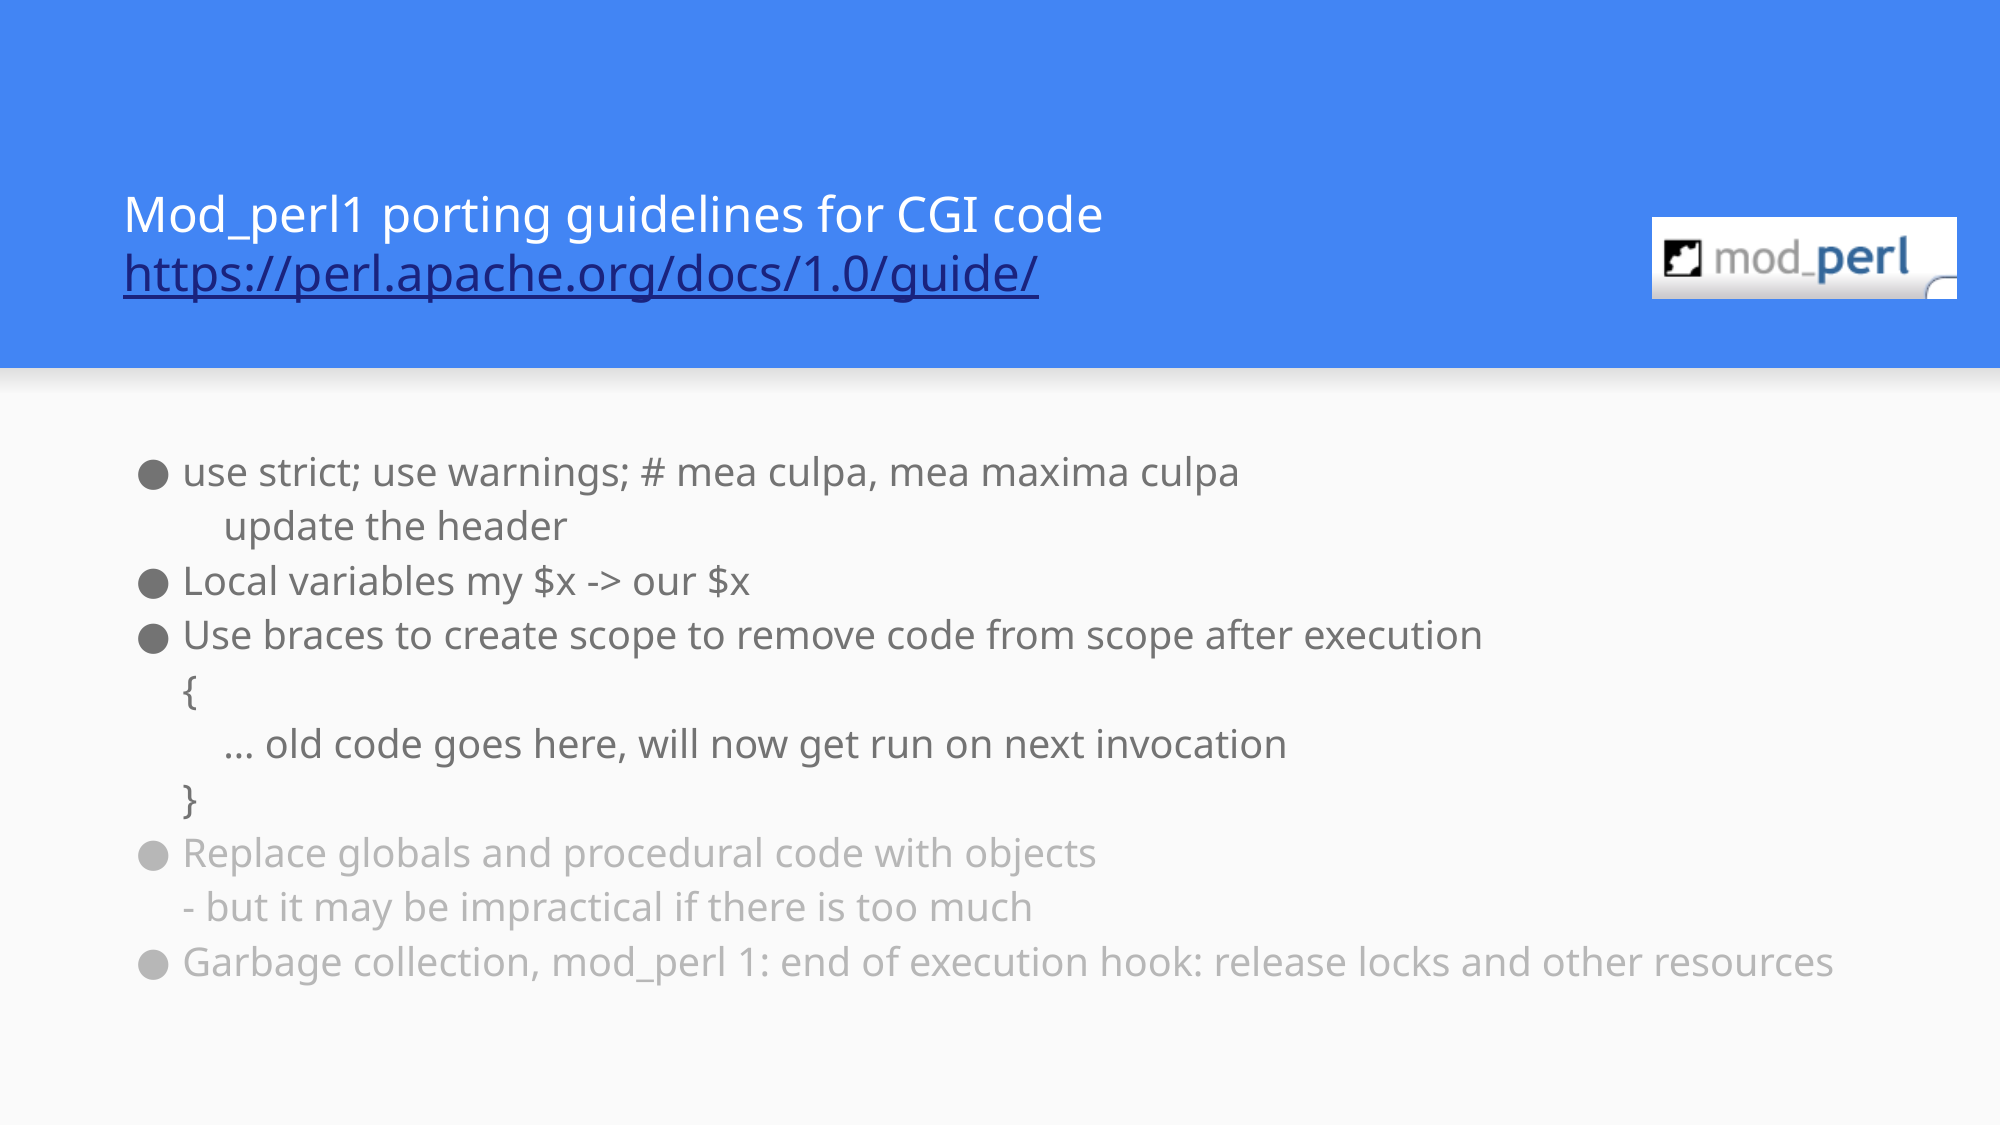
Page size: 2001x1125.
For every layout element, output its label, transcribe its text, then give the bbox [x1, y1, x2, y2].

list use strict; use warnings; # mea culpa, mea maxima culpa update the header Local variables my $x -> our $x Use braces to create scope to remove code from scope after execution { … old code goes here, will now get run on next invocation } Replace globals and procedural code with objects - but it may be impractical if there is too much Garbage collection, mod_perl 1: end of execution hook: release locks and other resources [103, 419, 1902, 1013]
picture [1652, 217, 1957, 299]
title Mod_perl1 porting guidelines for CGI code https://perl.apache.org/docs/1.0/guide/ [103, 161, 1902, 330]
